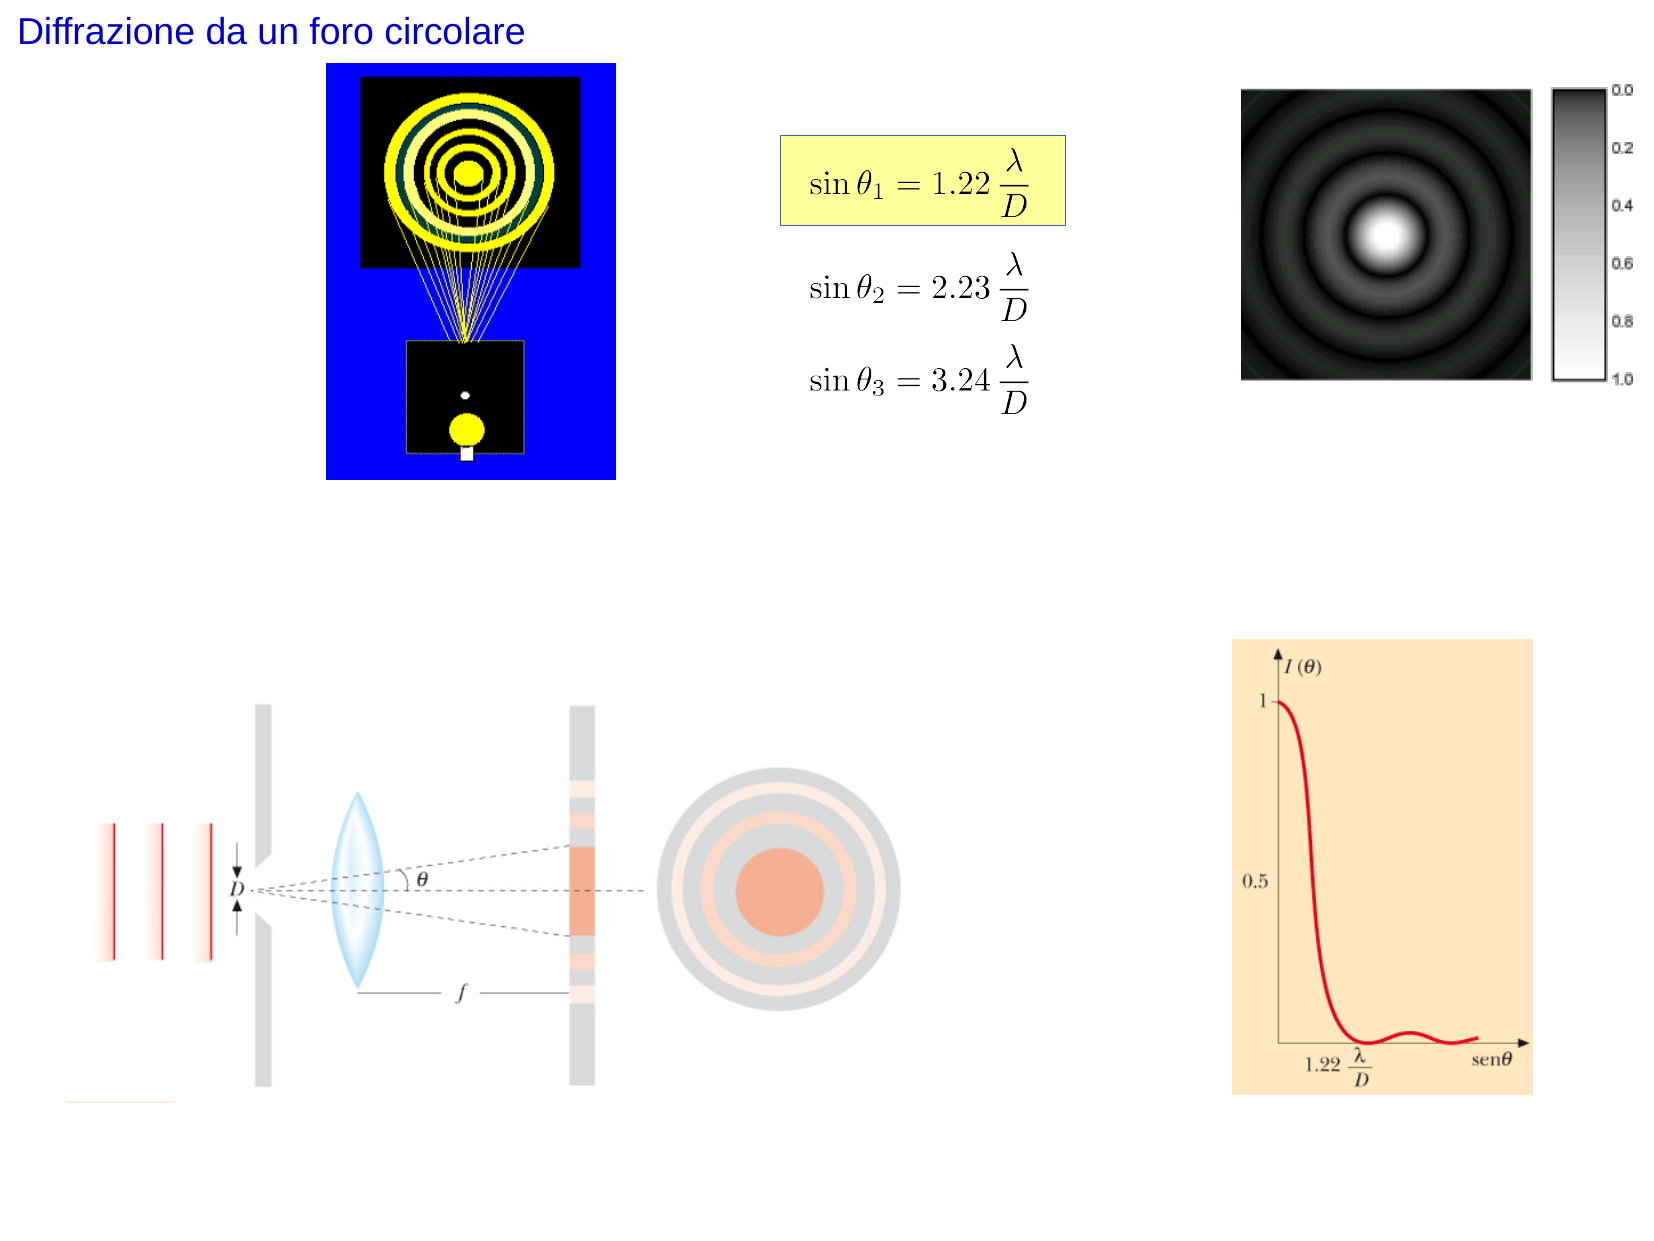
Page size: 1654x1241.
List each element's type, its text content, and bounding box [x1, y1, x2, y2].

picture [810, 342, 1031, 414]
picture [810, 250, 1031, 321]
picture [66, 692, 910, 1103]
picture [326, 63, 616, 481]
picture [810, 146, 1031, 217]
text_box Diffrazione da un foro circolare [2, 3, 721, 61]
text_box [780, 135, 1066, 226]
picture [1241, 80, 1633, 391]
picture [1232, 639, 1533, 1095]
